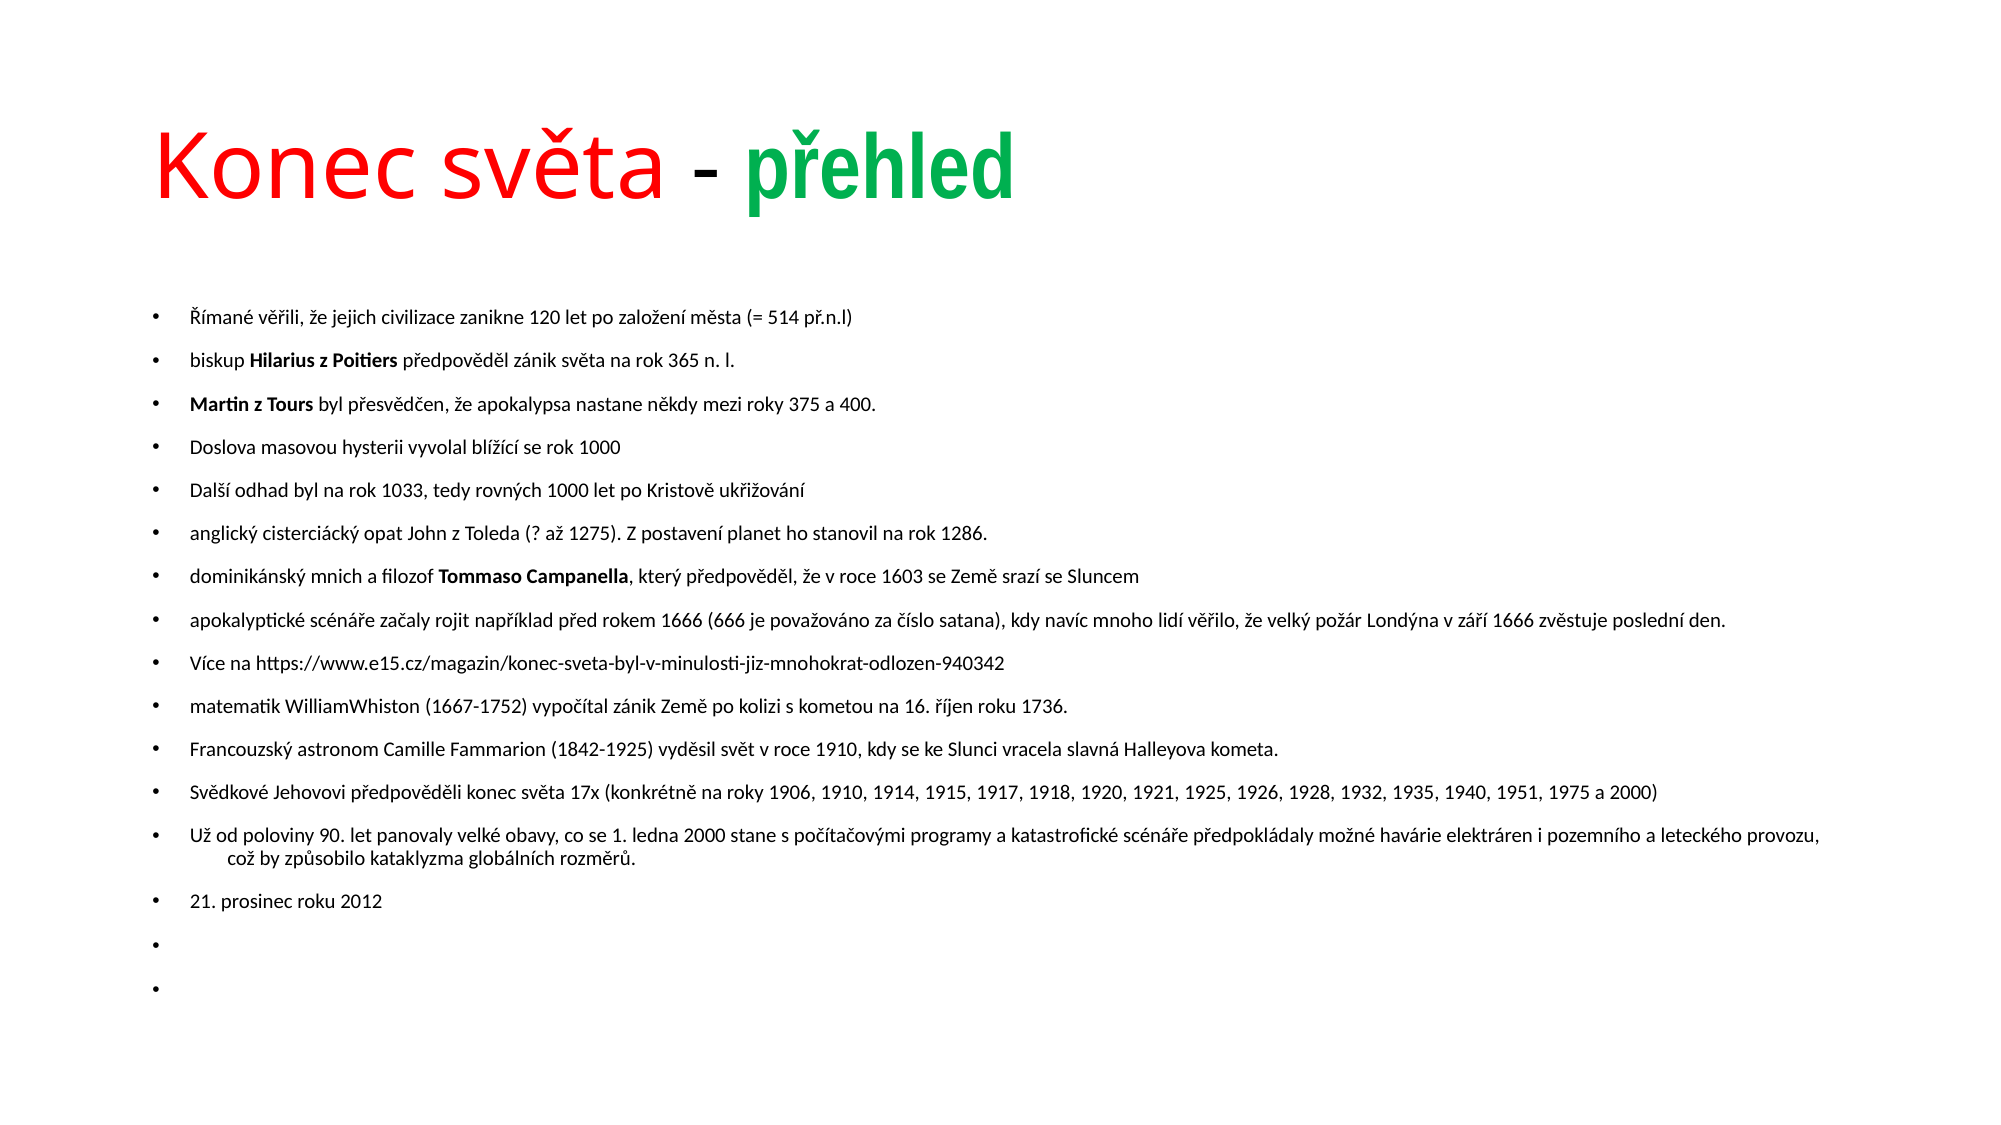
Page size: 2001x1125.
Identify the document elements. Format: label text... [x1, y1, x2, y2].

title Konec světa - přehled [137, 59, 1863, 278]
list Římané věřili, že jejich civilizace zanikne 120 let po založení města (= 514 př.n.l) biskup Hilarius z Poitiers předpověděl zánik světa na rok 365 n. l. Martin z Tours byl přesvědčen, že apokalypsa nastane někdy mezi roky 375 a 400. Doslova masovou hysterii vyvolal blížící se rok 1000 Další odhad byl na rok 1033, tedy rovných 1000 let po Kristově ukřižování anglický cisterciácký opat John z Toleda (? až 1275). Z postavení planet ho stanovil na rok 1286. dominikánský mnich a filozof Tommaso Campanella, který předpověděl, že v roce 1603 se Země srazí se Sluncem apokalyptické scénáře začaly rojit například před rokem 1666 (666 je považováno za číslo satana), kdy navíc mnoho lidí věřilo, že velký požár Londýna v září 1666 zvěstuje poslední den. Více na https://www.e15.cz/magazin/konec-sveta-byl-v-minulosti-jiz-mnohokrat-odlozen-940342 matematik William Whiston (1667-1752) vypočítal zánik Země po kolizi s kometou na 16. říjen roku 1736. Francouzský astronom Camille Fammarion (1842-1925) vyděsil svět v roce 1910, kdy se ke Slunci vracela slavná Halleyova kometa. Svědkové Jehovovi předpověděli konec světa 17x (konkrétně na roky 1906, 1910, 1914, 1915, 1917, 1918, 1920, 1921, 1925, 1926, 1928, 1932, 1935, 1940, 1951, 1975 a 2000) Už od poloviny 90. let panovaly velké obavy, co se 1. ledna 2000 stane s počítačovými programy a katastrofické scénáře předpokládaly možné havárie elektráren i pozemního a leteckého provozu, což by způsobilo kataklyzma globálních rozměrů. 21. prosinec roku 2012 [137, 299, 1863, 1014]
